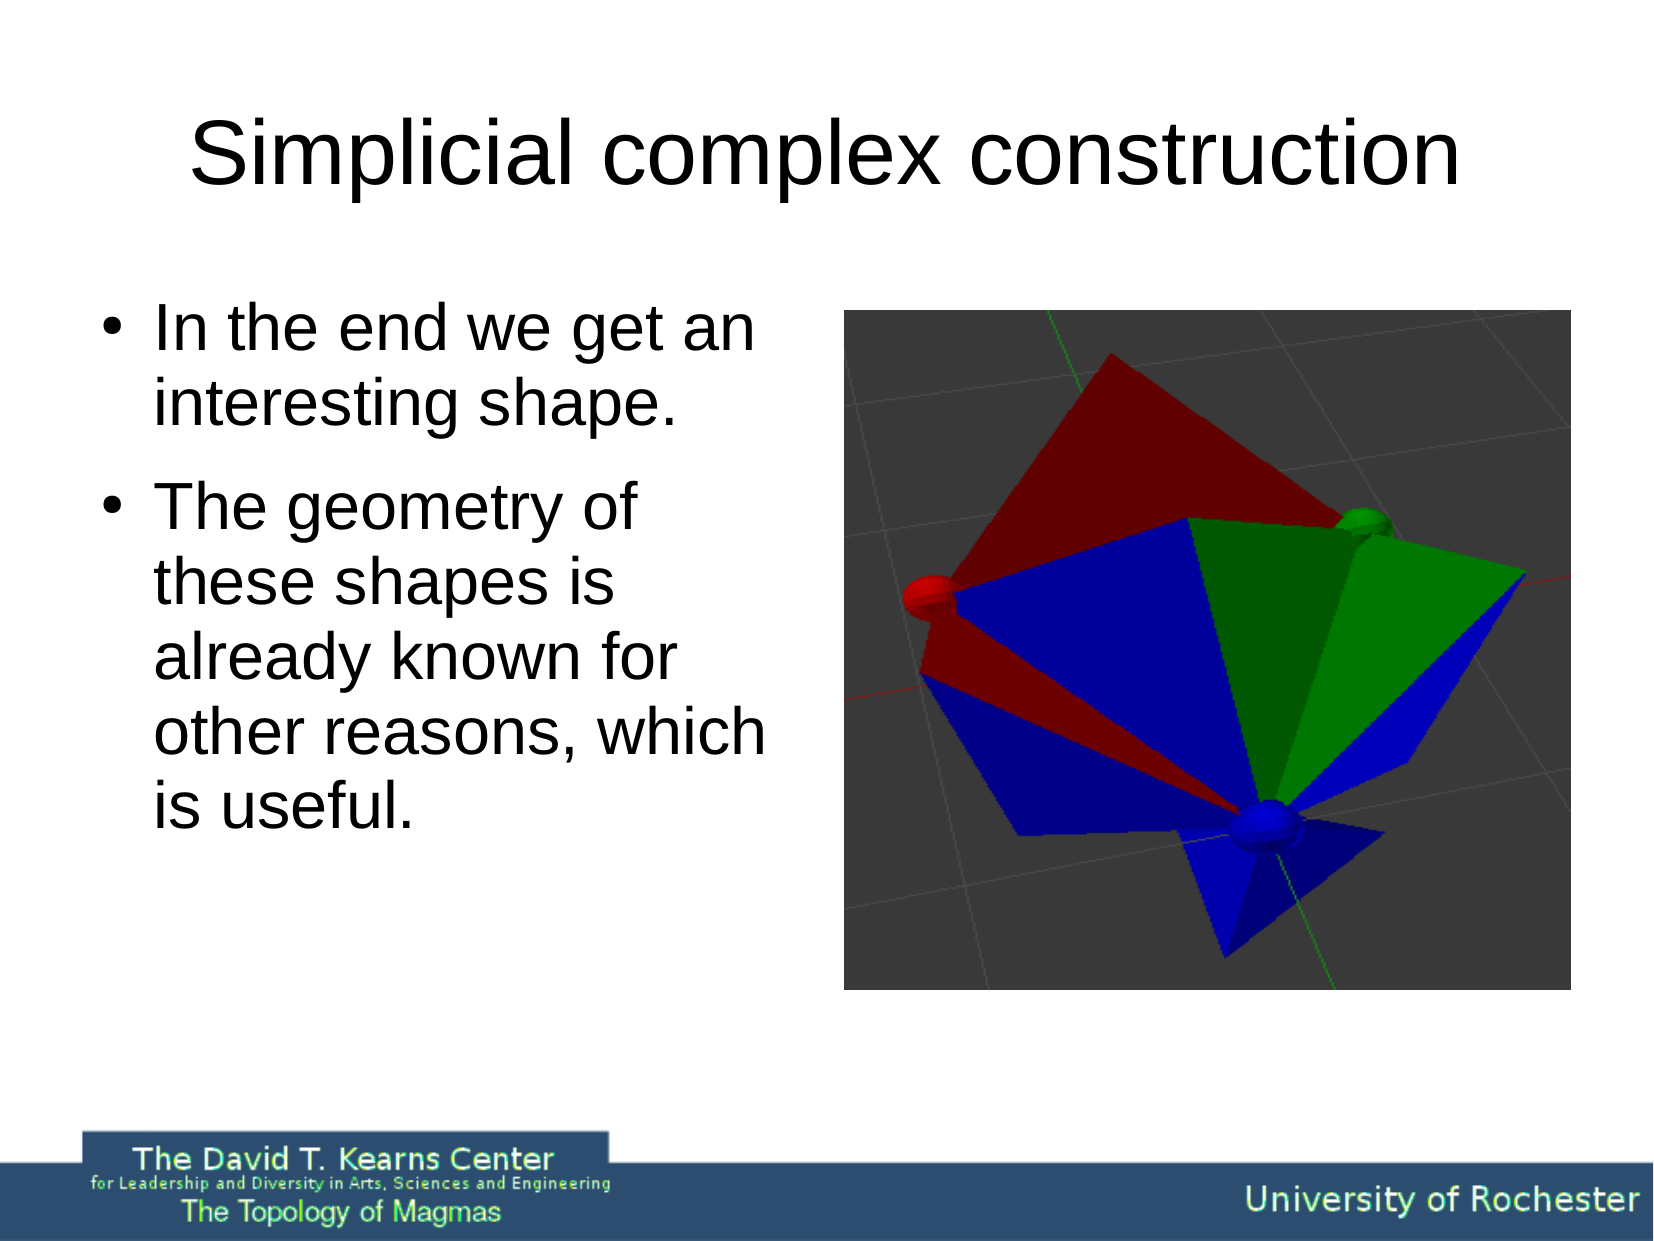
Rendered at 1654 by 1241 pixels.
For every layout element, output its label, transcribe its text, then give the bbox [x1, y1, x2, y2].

list In the end we get an interesting shape. The geometry of these shapes is already known for other reasons, which is useful. [82, 290, 809, 1010]
title Simplicial complex construction [82, 49, 1571, 257]
picture [0, 0, 1654, 1241]
